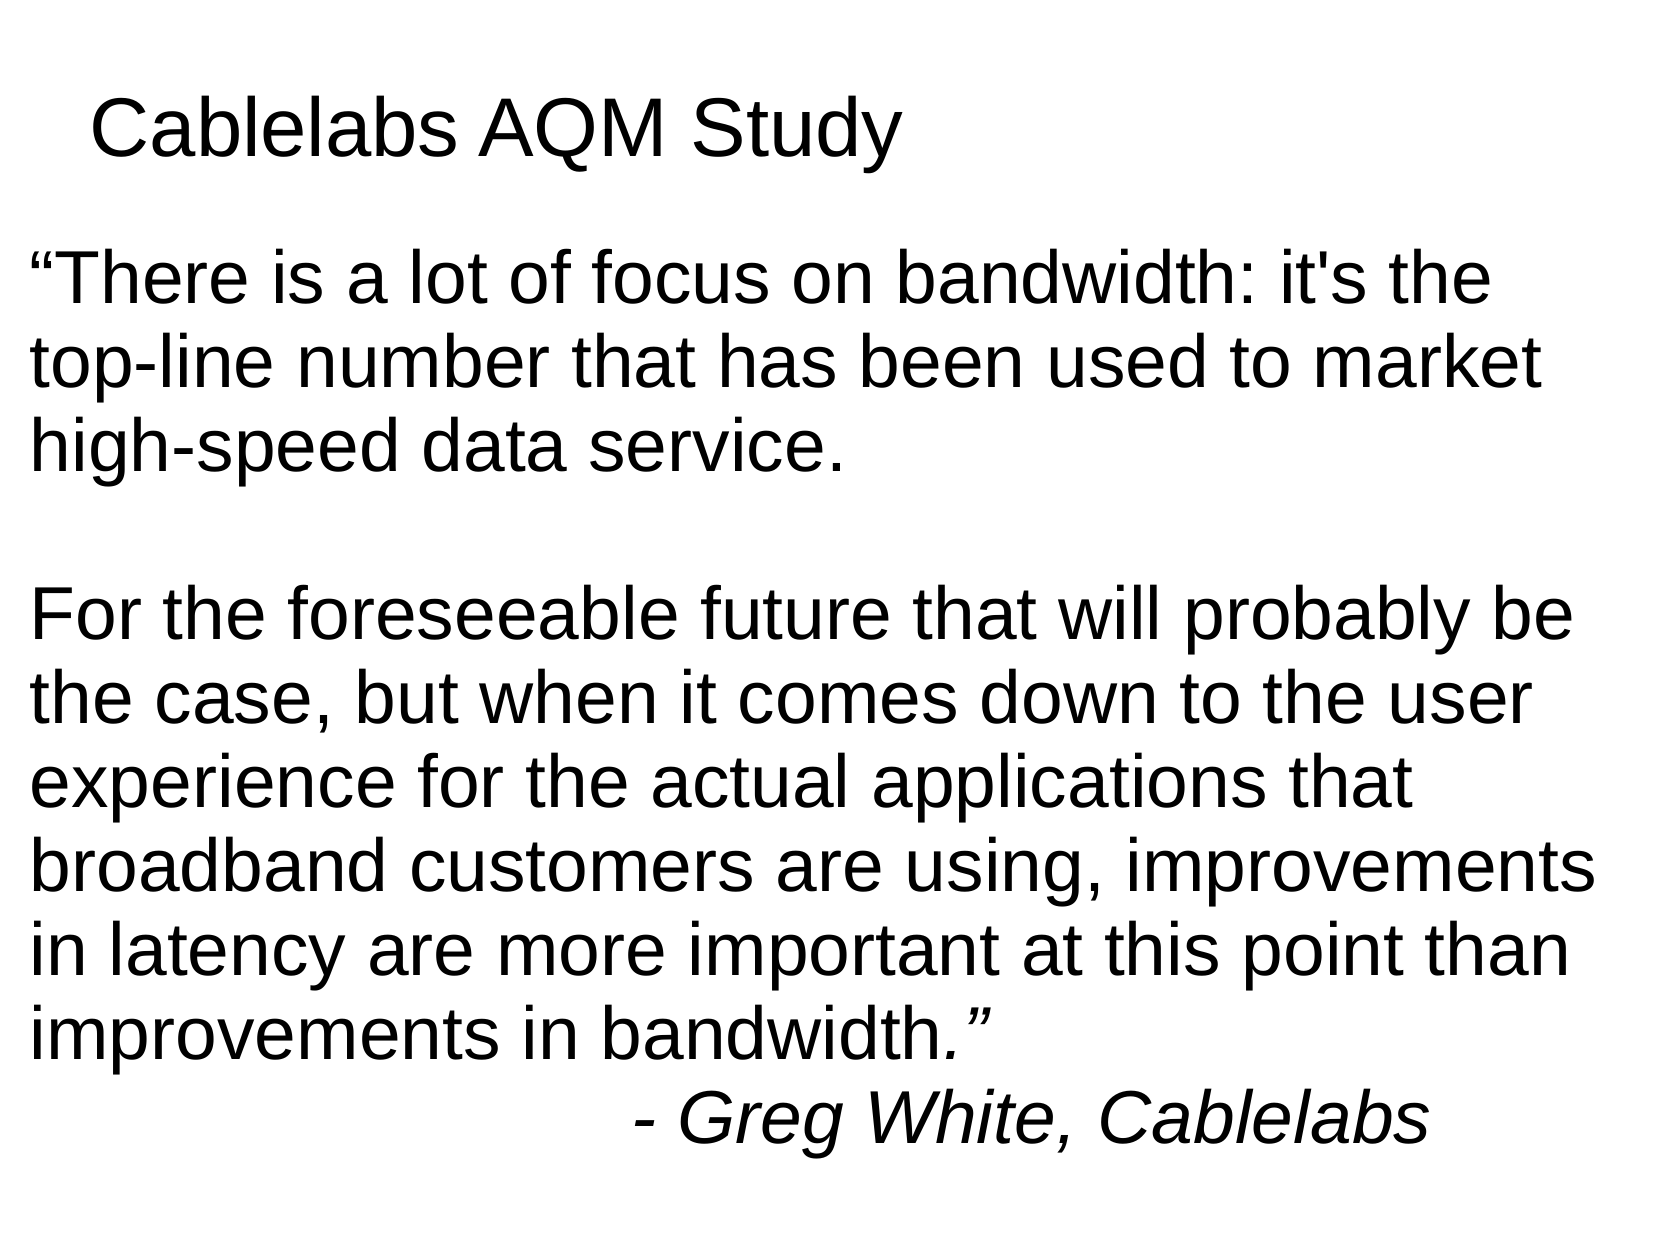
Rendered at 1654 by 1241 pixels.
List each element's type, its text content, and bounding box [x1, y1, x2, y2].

text_box “There is a lot of focus on bandwidth: it's the top-line number that has been used to market high-speed data service. For the foreseeable future that will probably be the case, but when it comes down to the user experience for the actual applications that broadband customers are using, improvements in latency are more important at this point than improvements in bandwidth.” - Greg White, Cablelabs [15, 228, 1654, 1209]
text_box Cablelabs AQM Study [75, 73, 1518, 228]
